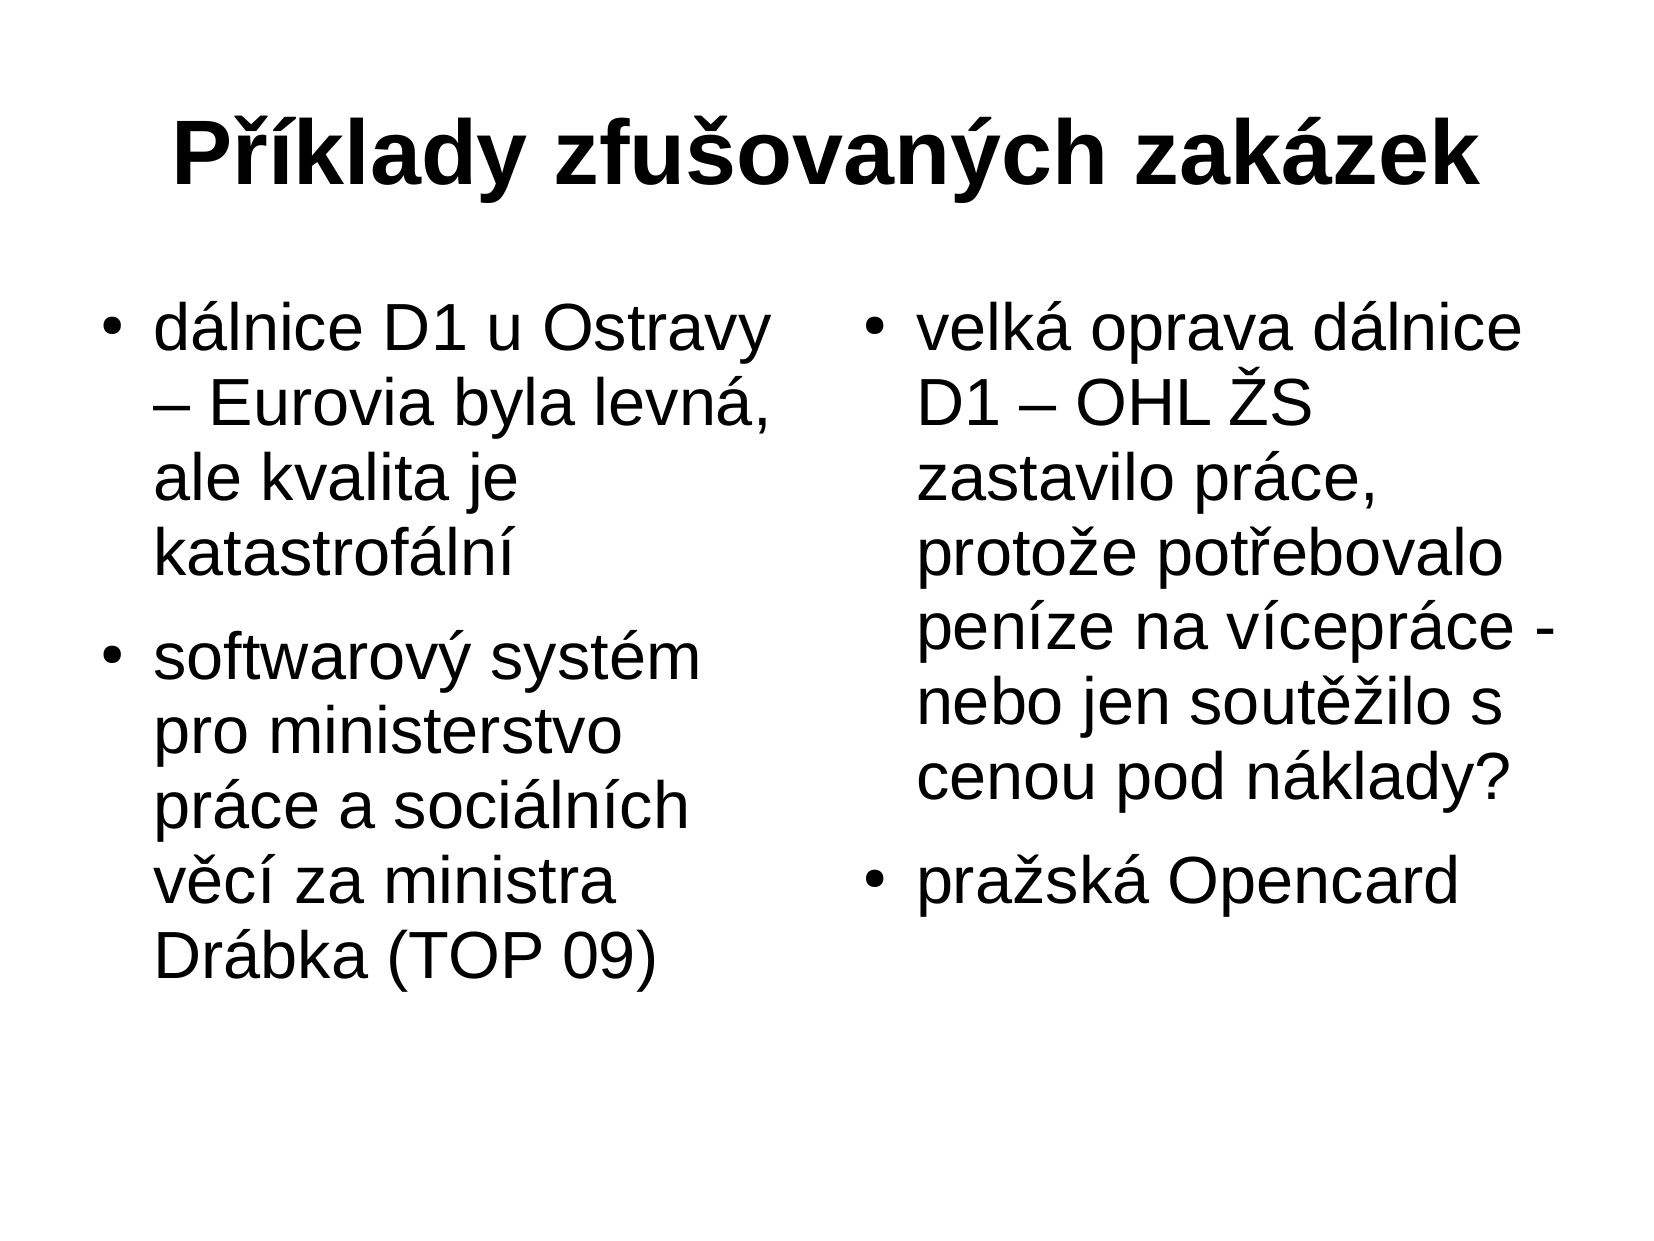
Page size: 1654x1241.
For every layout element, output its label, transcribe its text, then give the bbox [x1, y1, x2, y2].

list velká oprava dálnice D1 – OHL ŽS zastavilo práce, protože potřebovalo peníze na vícepráce - nebo jen soutěžilo s cenou pod náklady? pražská Opencard [845, 290, 1572, 1109]
list dálnice D1 u Ostravy – Eurovia byla levná, ale kvalita je katastrofální softwarový systém pro ministerstvo práce a sociálních věcí za ministra Drábka (TOP 09) [82, 290, 809, 1109]
title Příklady zfušovaných zakázek [82, 49, 1571, 257]
